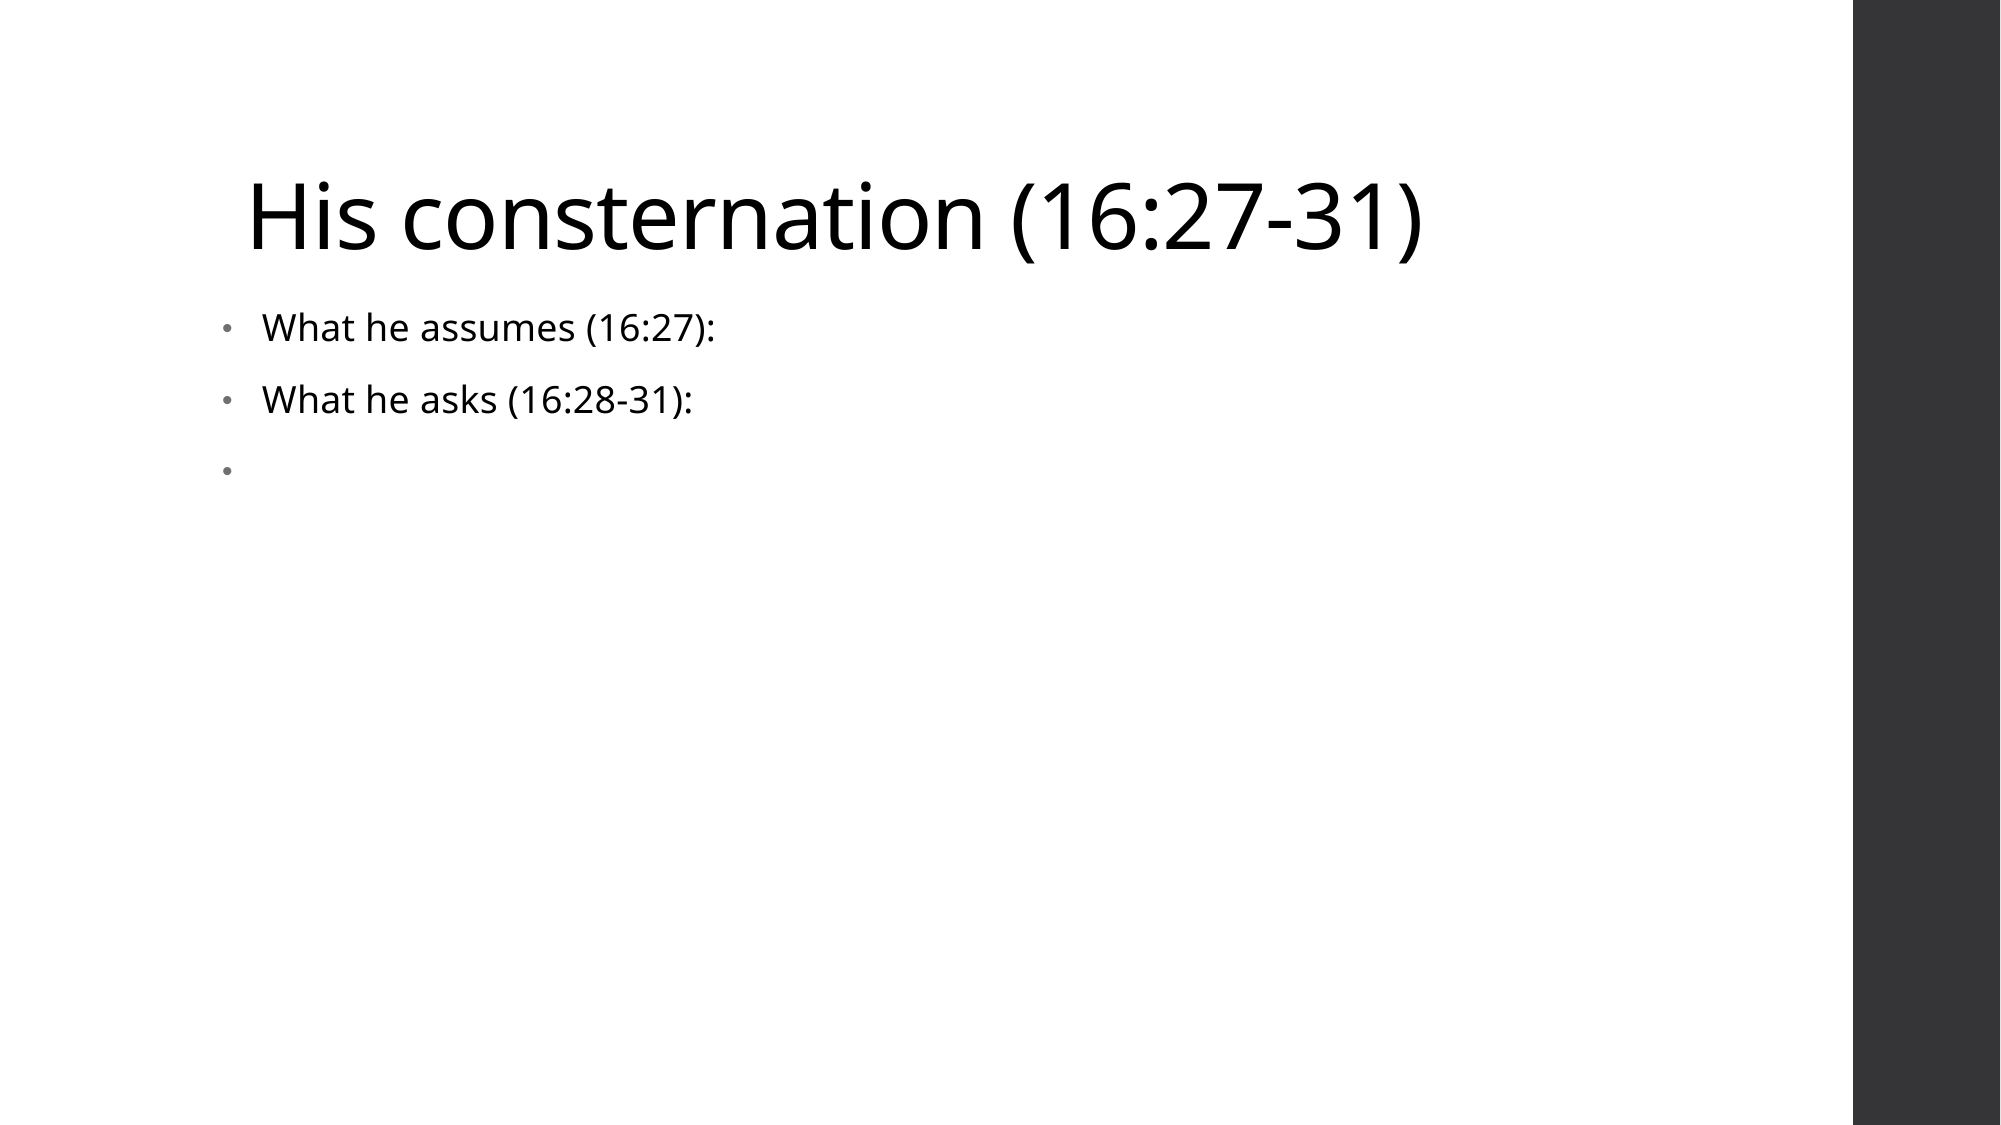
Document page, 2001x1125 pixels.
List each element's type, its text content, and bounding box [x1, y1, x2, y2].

list What he assumes (16:27): What he asks (16:28-31): [206, 299, 1617, 1014]
title His consternation (16:27-31) [206, 60, 1797, 278]
